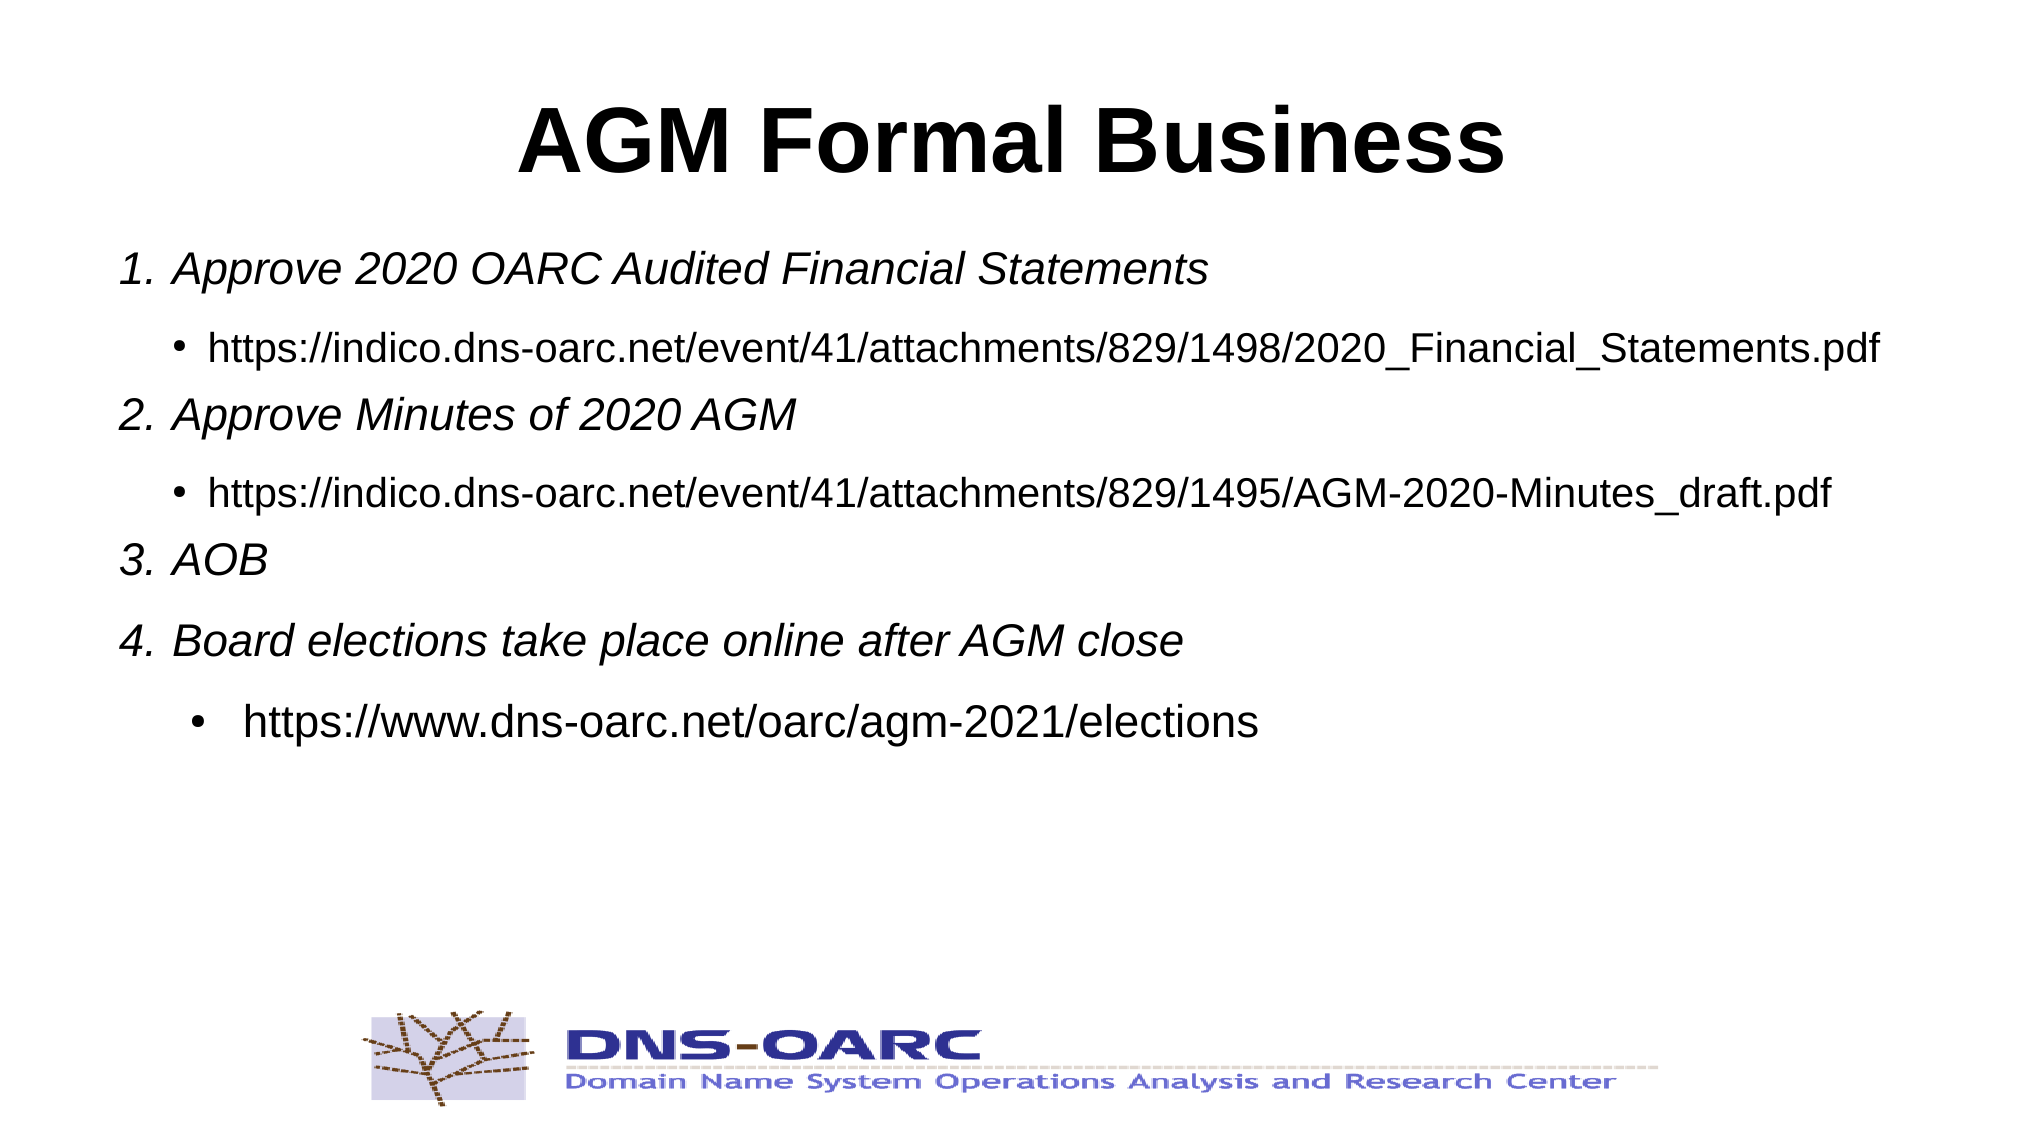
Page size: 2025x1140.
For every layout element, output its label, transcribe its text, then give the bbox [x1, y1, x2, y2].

list Approve 2020 OARC Audited Financial Statements https://indico.dns-oarc.net/event/41/attachments/829/1498/2020_Financial_Statements.pdf Approve Minutes of 2020 AGM https://indico.dns-oarc.net/event/41/attachments/829/1495/AGM-2020-Minutes_draft.pdf AOB Board elections take place online after AGM close https://www.dns-oarc.net/oarc/agm-2021/elections [101, 243, 1924, 962]
picture [289, 1004, 1700, 1113]
title AGM Formal Business [101, 45, 1924, 236]
